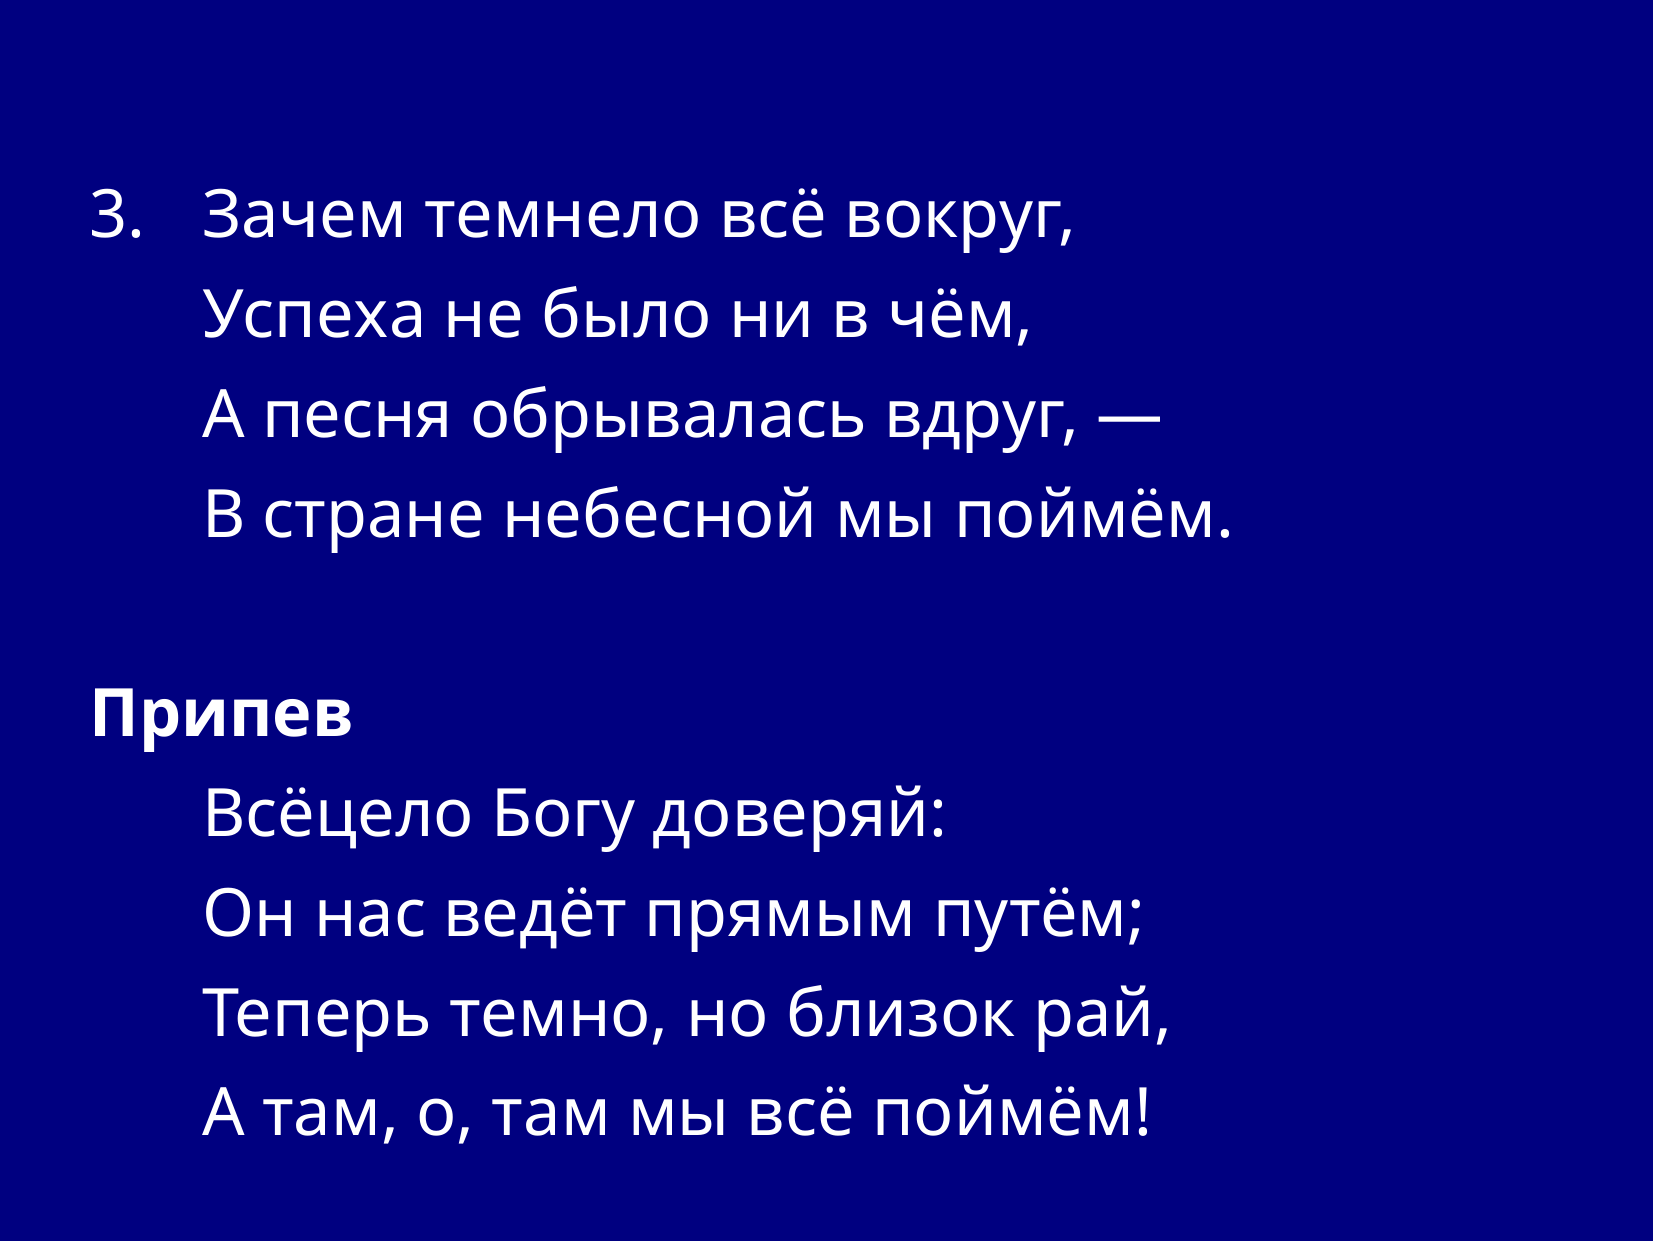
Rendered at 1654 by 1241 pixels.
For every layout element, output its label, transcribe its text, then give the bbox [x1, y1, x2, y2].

text_box 3. Зачем темнело всё вокруг, Успеха не было ни в чём, А песня обрывалась вдруг, — В стране небесной мы поймём. Припев Всёцело Богу доверяй: Он нас ведёт прямым путём; Теперь темно, но близок рай, А там, о, там мы всё поймём! [75, 150, 1576, 1163]
